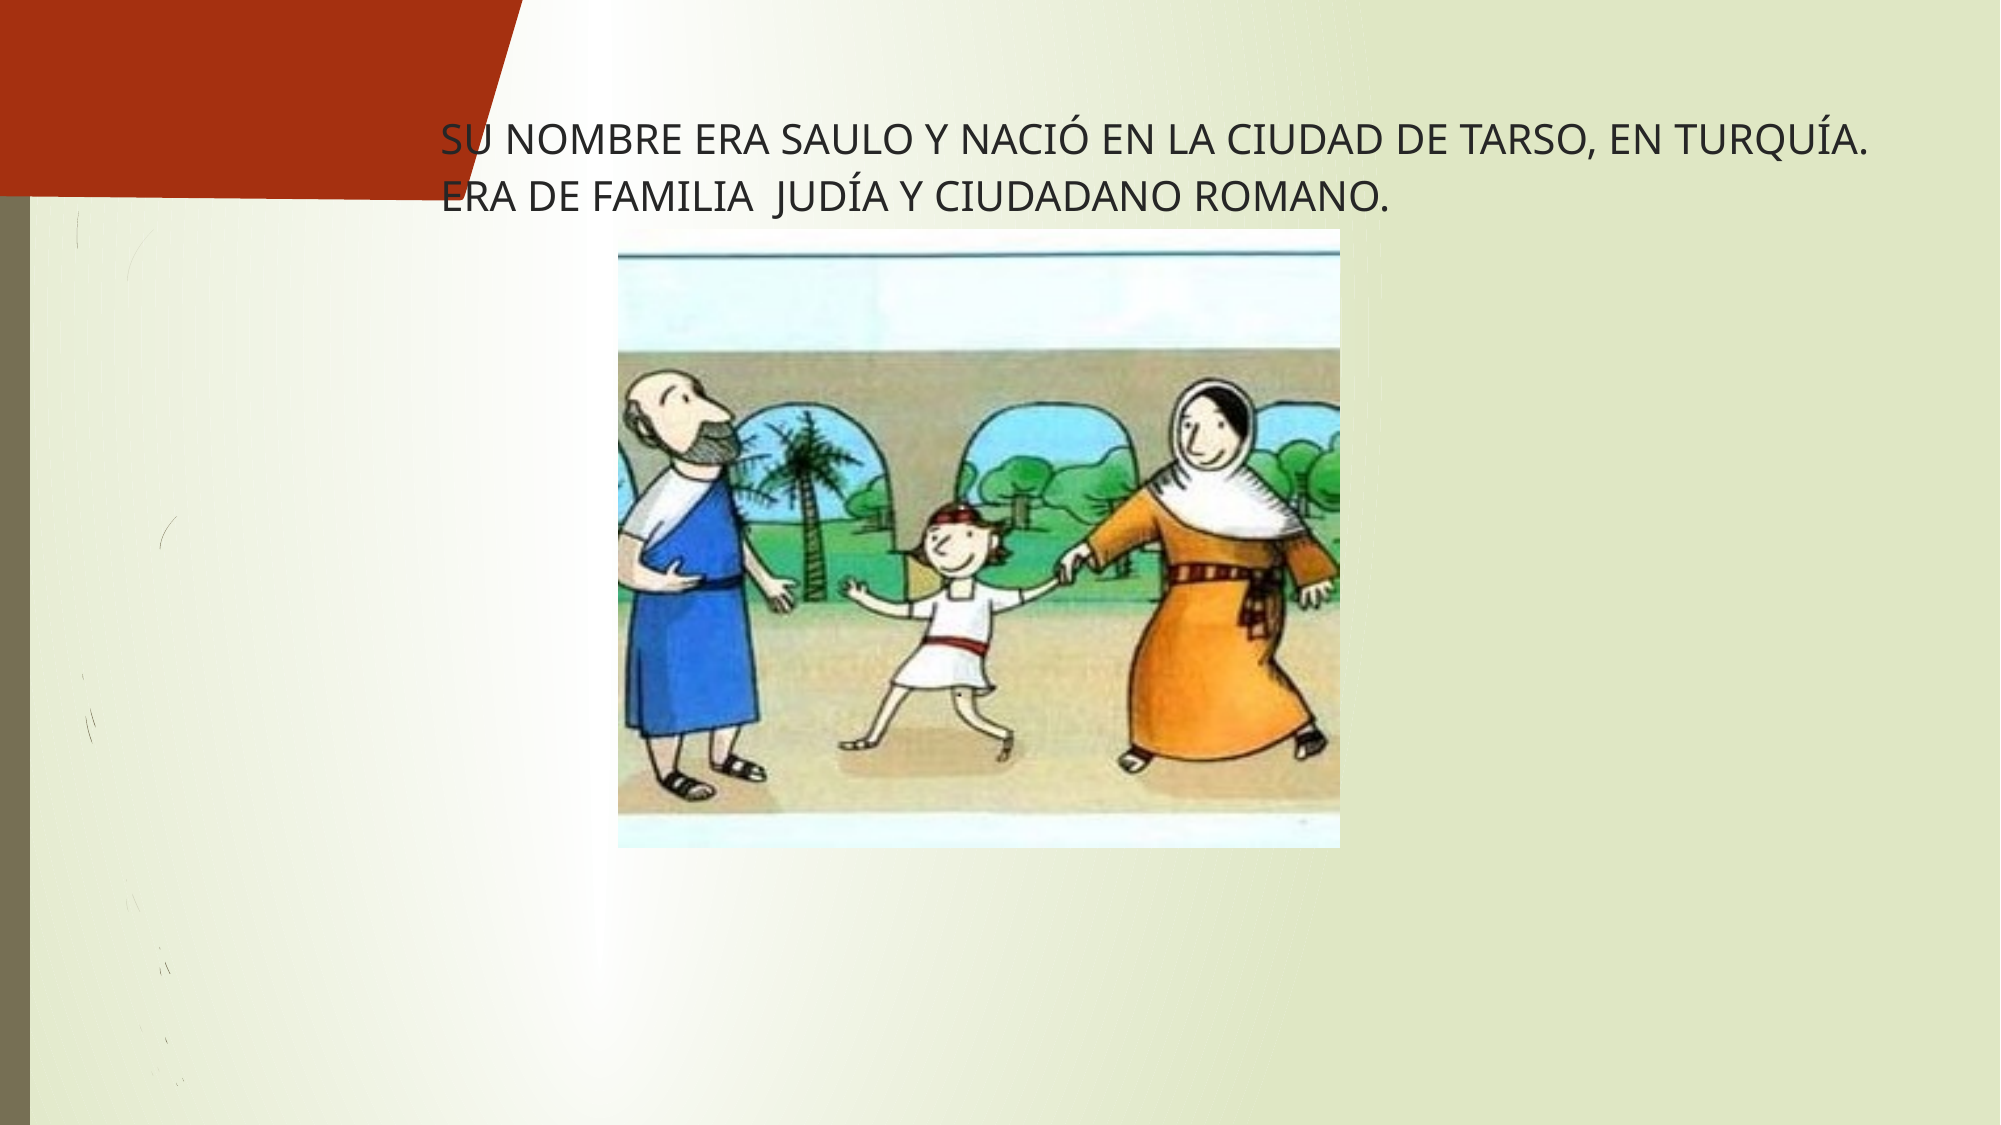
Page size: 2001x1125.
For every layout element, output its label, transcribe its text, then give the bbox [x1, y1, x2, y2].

picture [618, 229, 1340, 848]
title SU NOMBRE ERA SAULO Y NACIÓ EN LA CIUDAD DE TARSO, EN TURQUÍA. ERA DE FAMILIA JUDÍA Y CIUDADANO ROMANO. [425, 102, 1888, 313]
